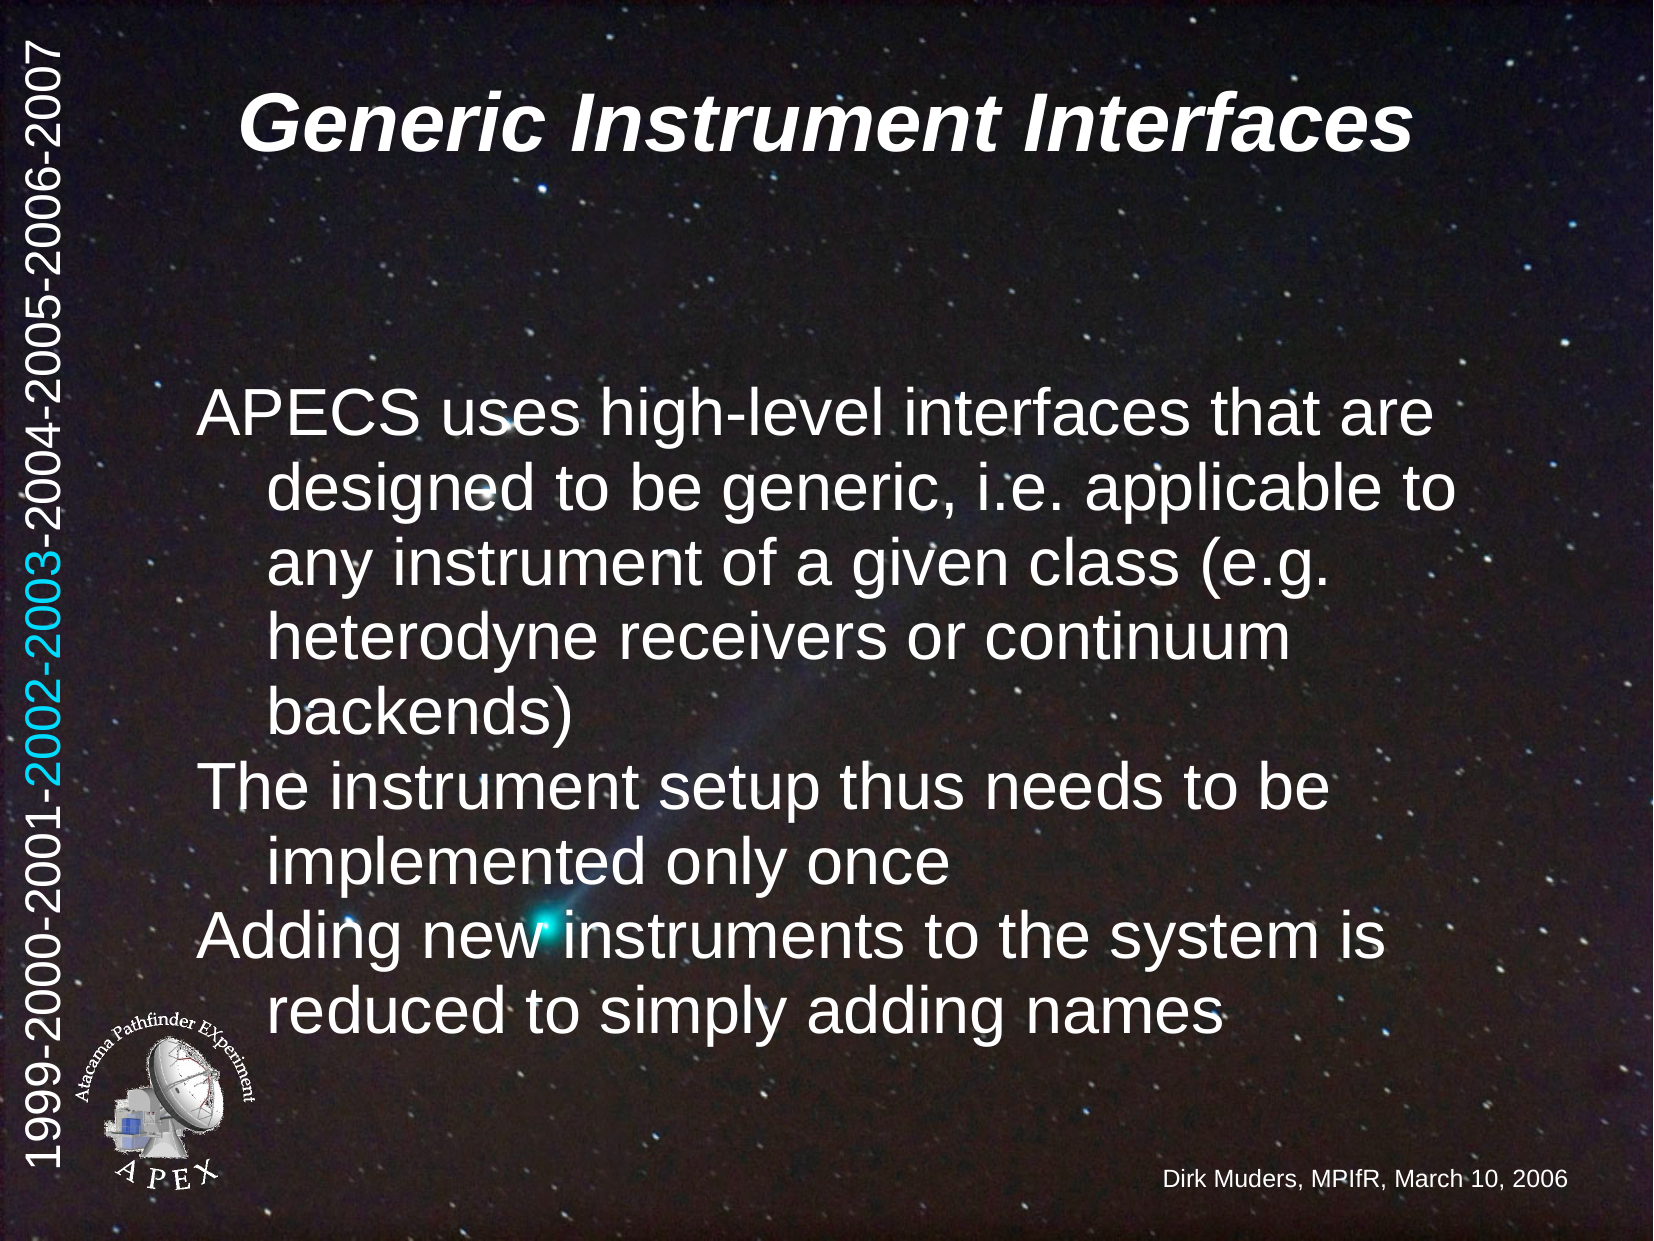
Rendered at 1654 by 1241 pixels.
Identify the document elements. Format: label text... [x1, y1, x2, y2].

list APECS uses high-level interfaces that are designed to be generic, i.e. applicable to any instrument of a given class (e.g. heterodyne receivers or continuum backends) The instrument setup thus needs to be implemented only once Adding new instruments to the system is reduced to simply adding names [184, 375, 1575, 1157]
text_box 1999-2000-2001-2002-2003-2004-2005-2006-2007 [14, 38, 76, 1172]
title Generic Instrument Interfaces [121, 19, 1534, 227]
picture [0, 0, 1653, 1241]
